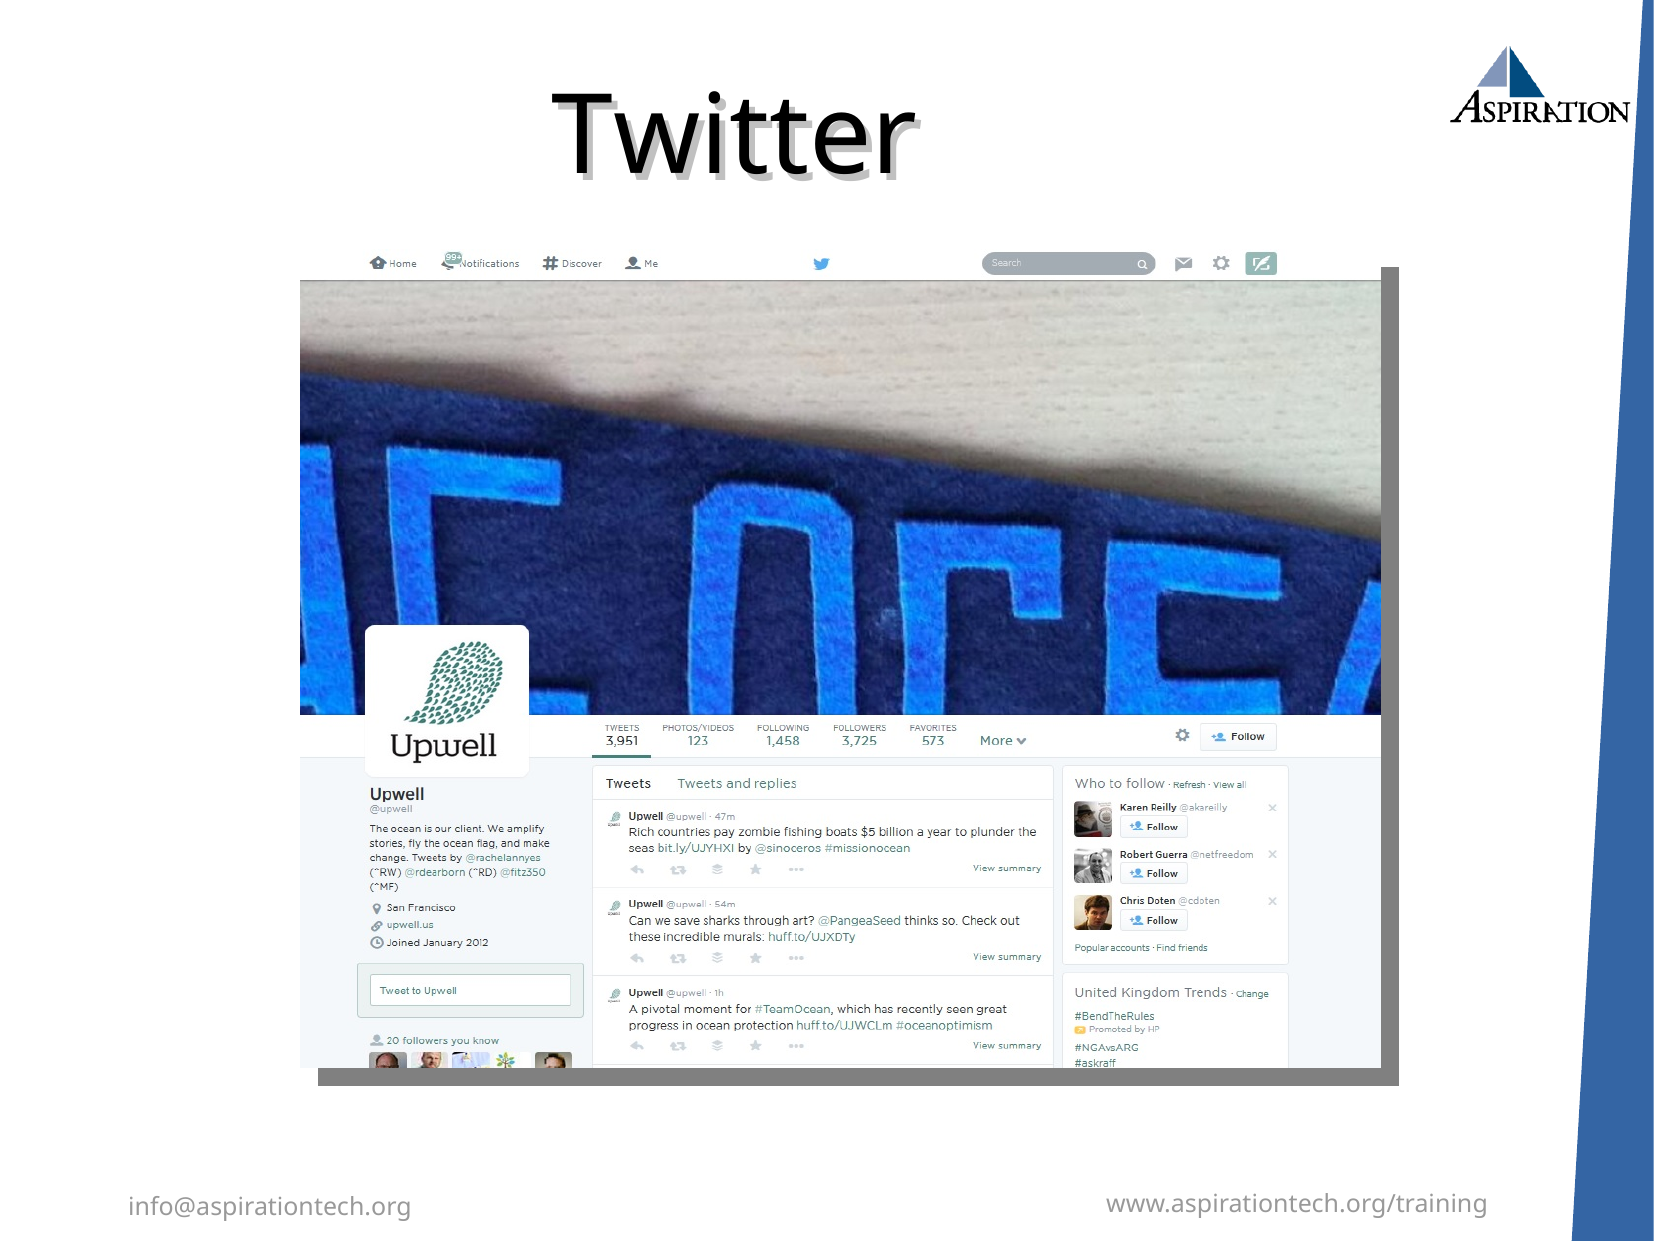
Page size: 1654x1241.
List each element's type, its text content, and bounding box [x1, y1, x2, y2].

title Twitter [54, 21, 1415, 227]
picture [1450, 46, 1631, 132]
picture [300, 249, 1381, 1068]
